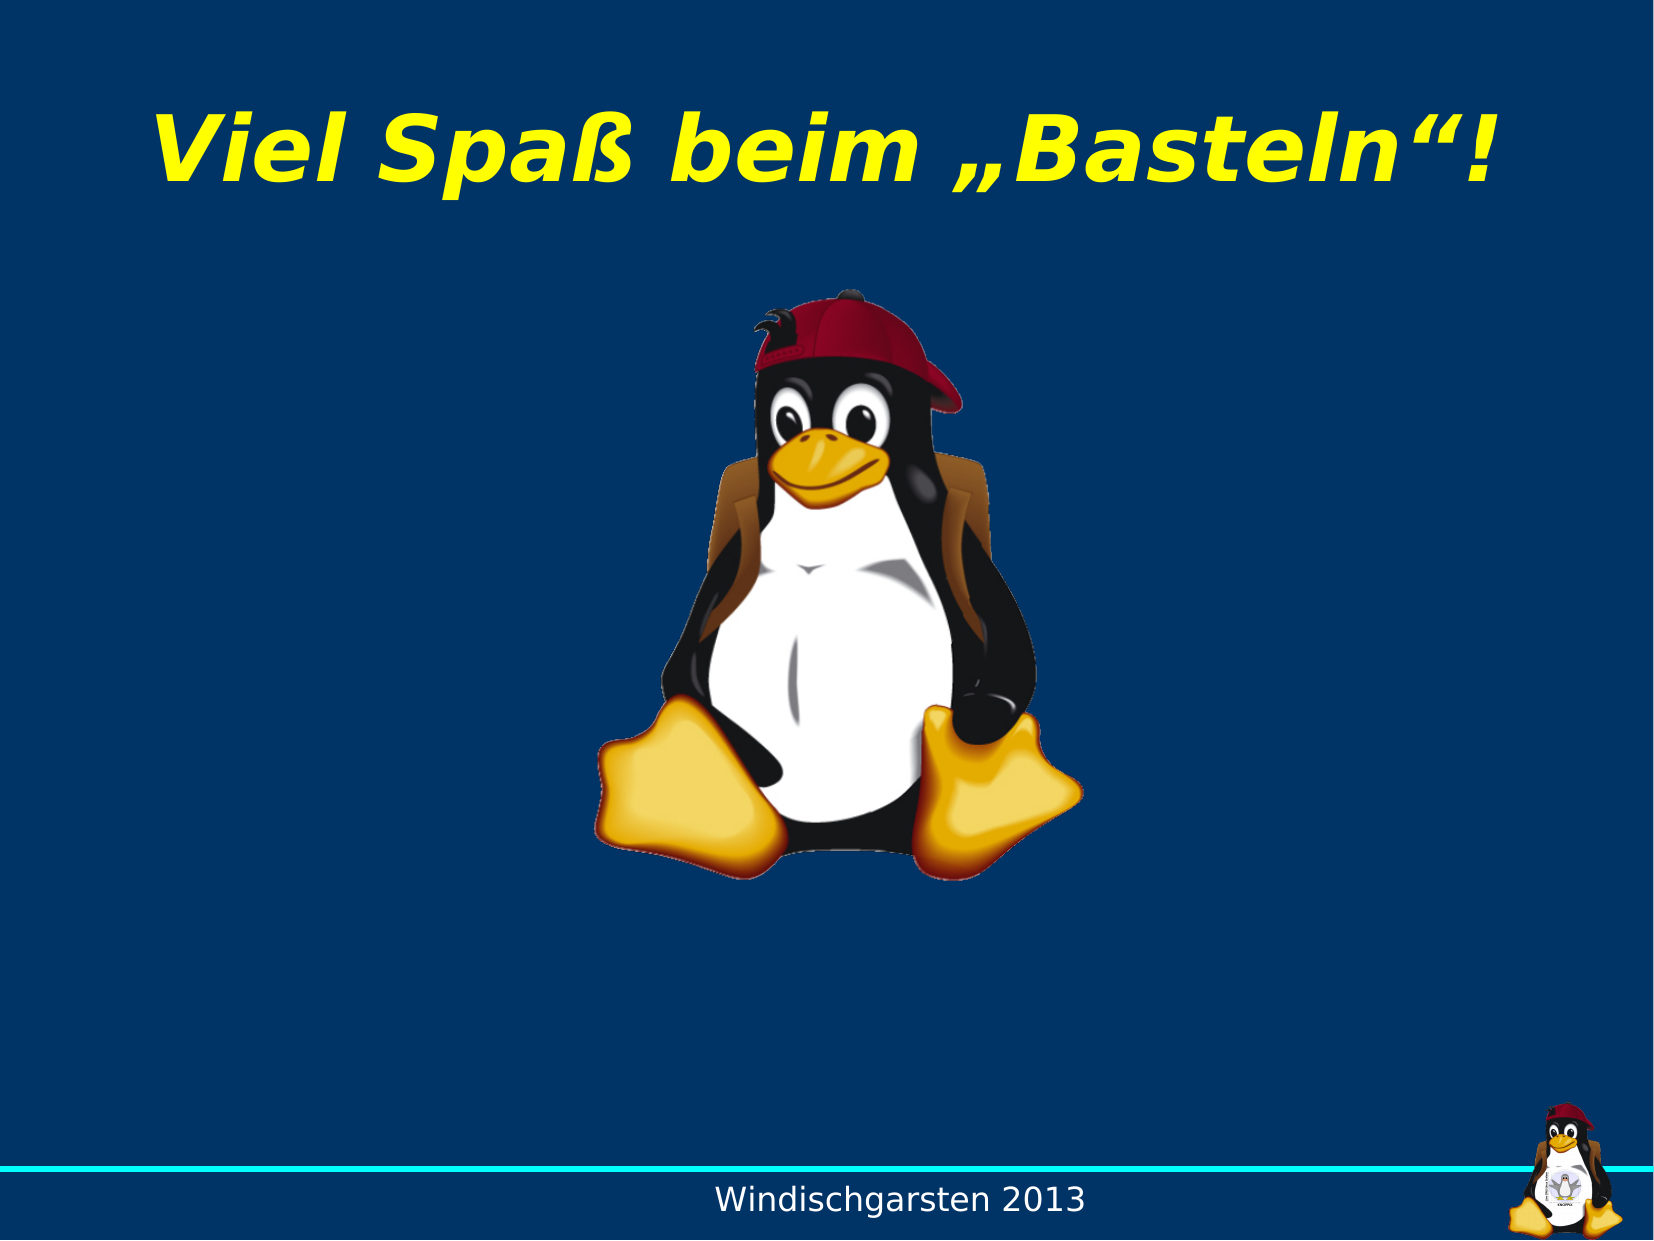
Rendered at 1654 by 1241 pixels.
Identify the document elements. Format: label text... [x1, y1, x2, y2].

picture [1505, 1100, 1625, 1241]
picture [582, 283, 1093, 886]
title Viel Spaß beim „Basteln“! [121, 46, 1534, 254]
